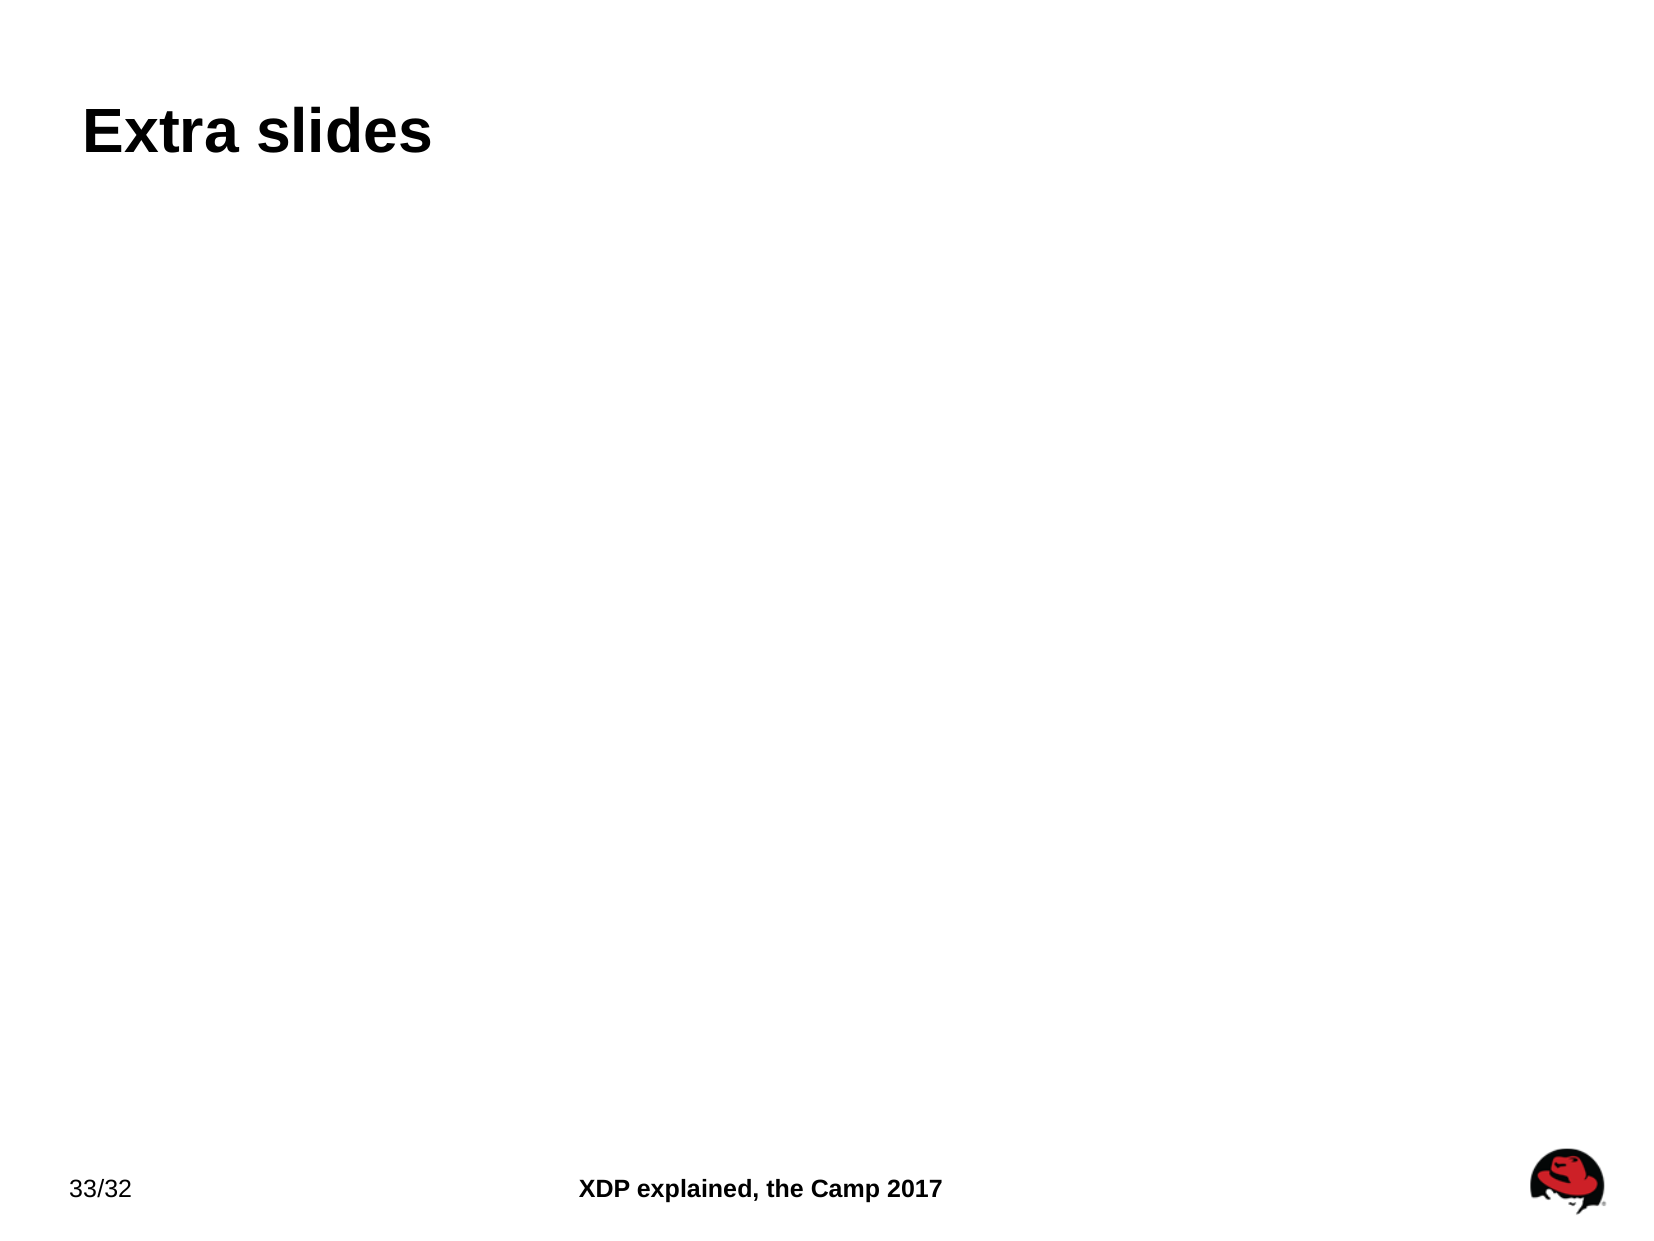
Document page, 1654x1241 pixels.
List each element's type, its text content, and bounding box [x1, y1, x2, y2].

picture [1529, 1146, 1612, 1224]
title Extra slides [82, 37, 1571, 226]
